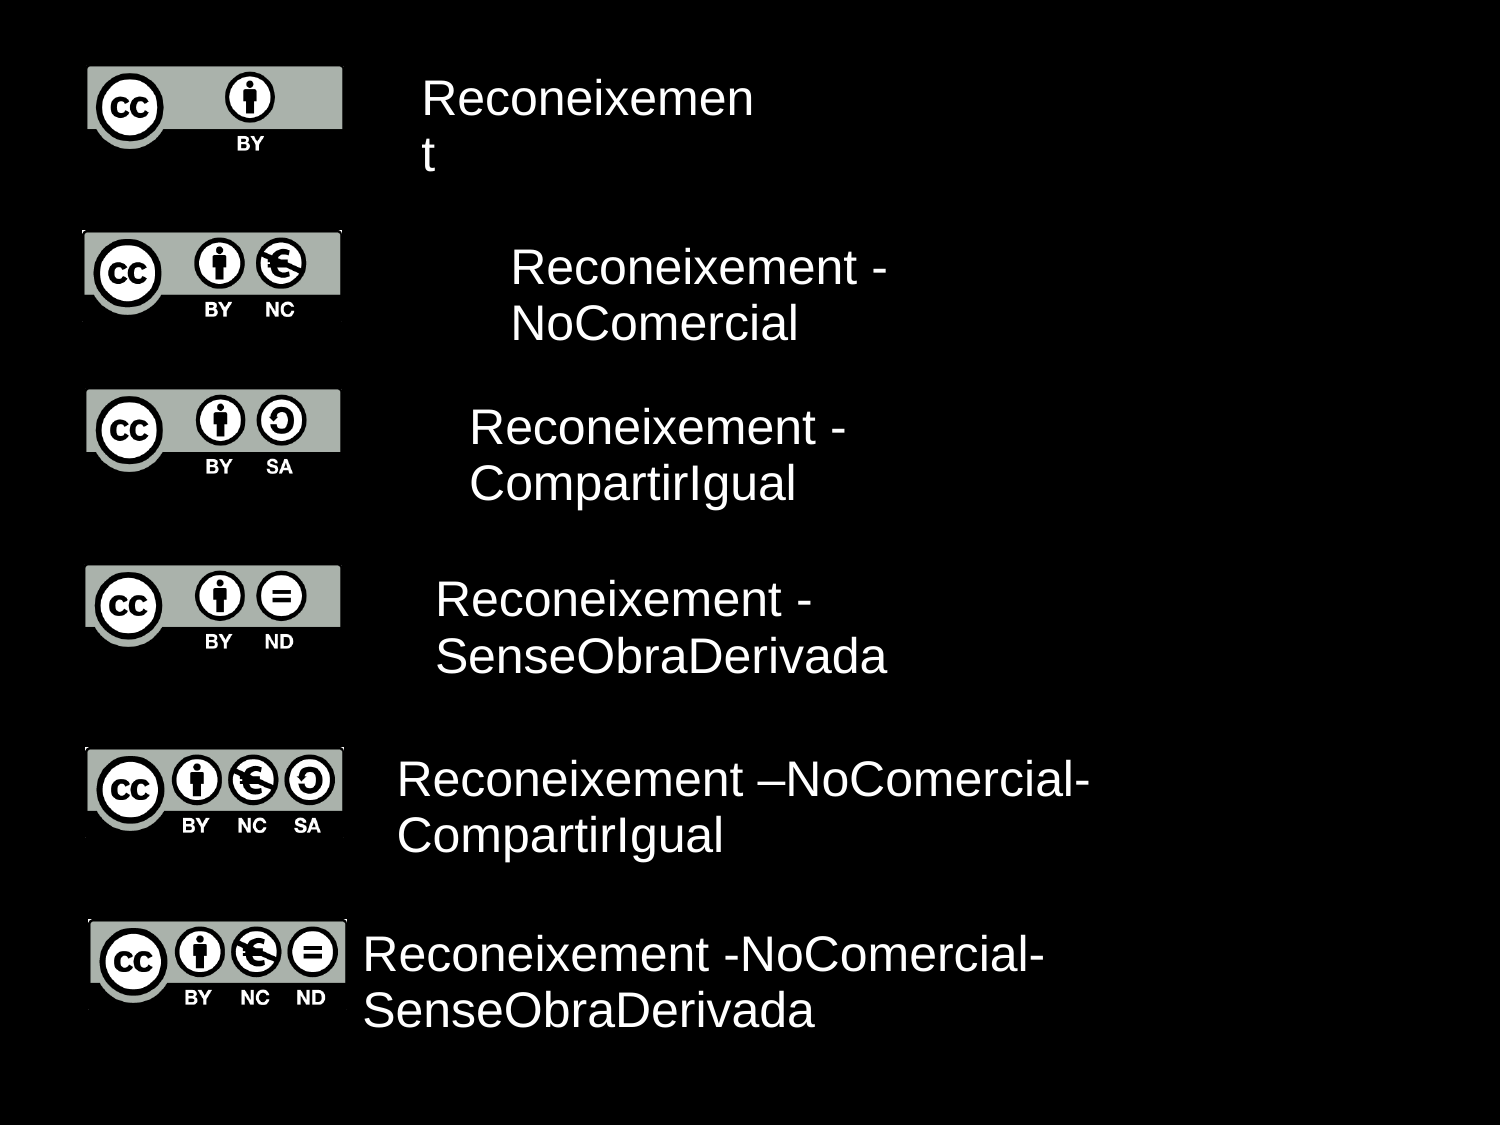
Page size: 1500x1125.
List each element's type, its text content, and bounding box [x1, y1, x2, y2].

picture [82, 230, 342, 322]
text_box Reconeixement -NoComercial [510, 238, 1177, 352]
text_box Reconeixement [421, 69, 769, 183]
picture [85, 747, 344, 838]
picture [84, 387, 342, 479]
picture [85, 64, 344, 156]
picture [88, 919, 347, 1010]
text_box Reconeixement -NoComercial-SenseObraDerivada [362, 925, 1498, 1039]
text_box Reconeixement -CompartirIgual [469, 398, 1175, 512]
text_box Reconeixement –NoComercial-CompartirIgual [396, 750, 1419, 864]
text_box Reconeixement -SenseObraDerivada [435, 571, 1266, 684]
picture [83, 563, 342, 655]
